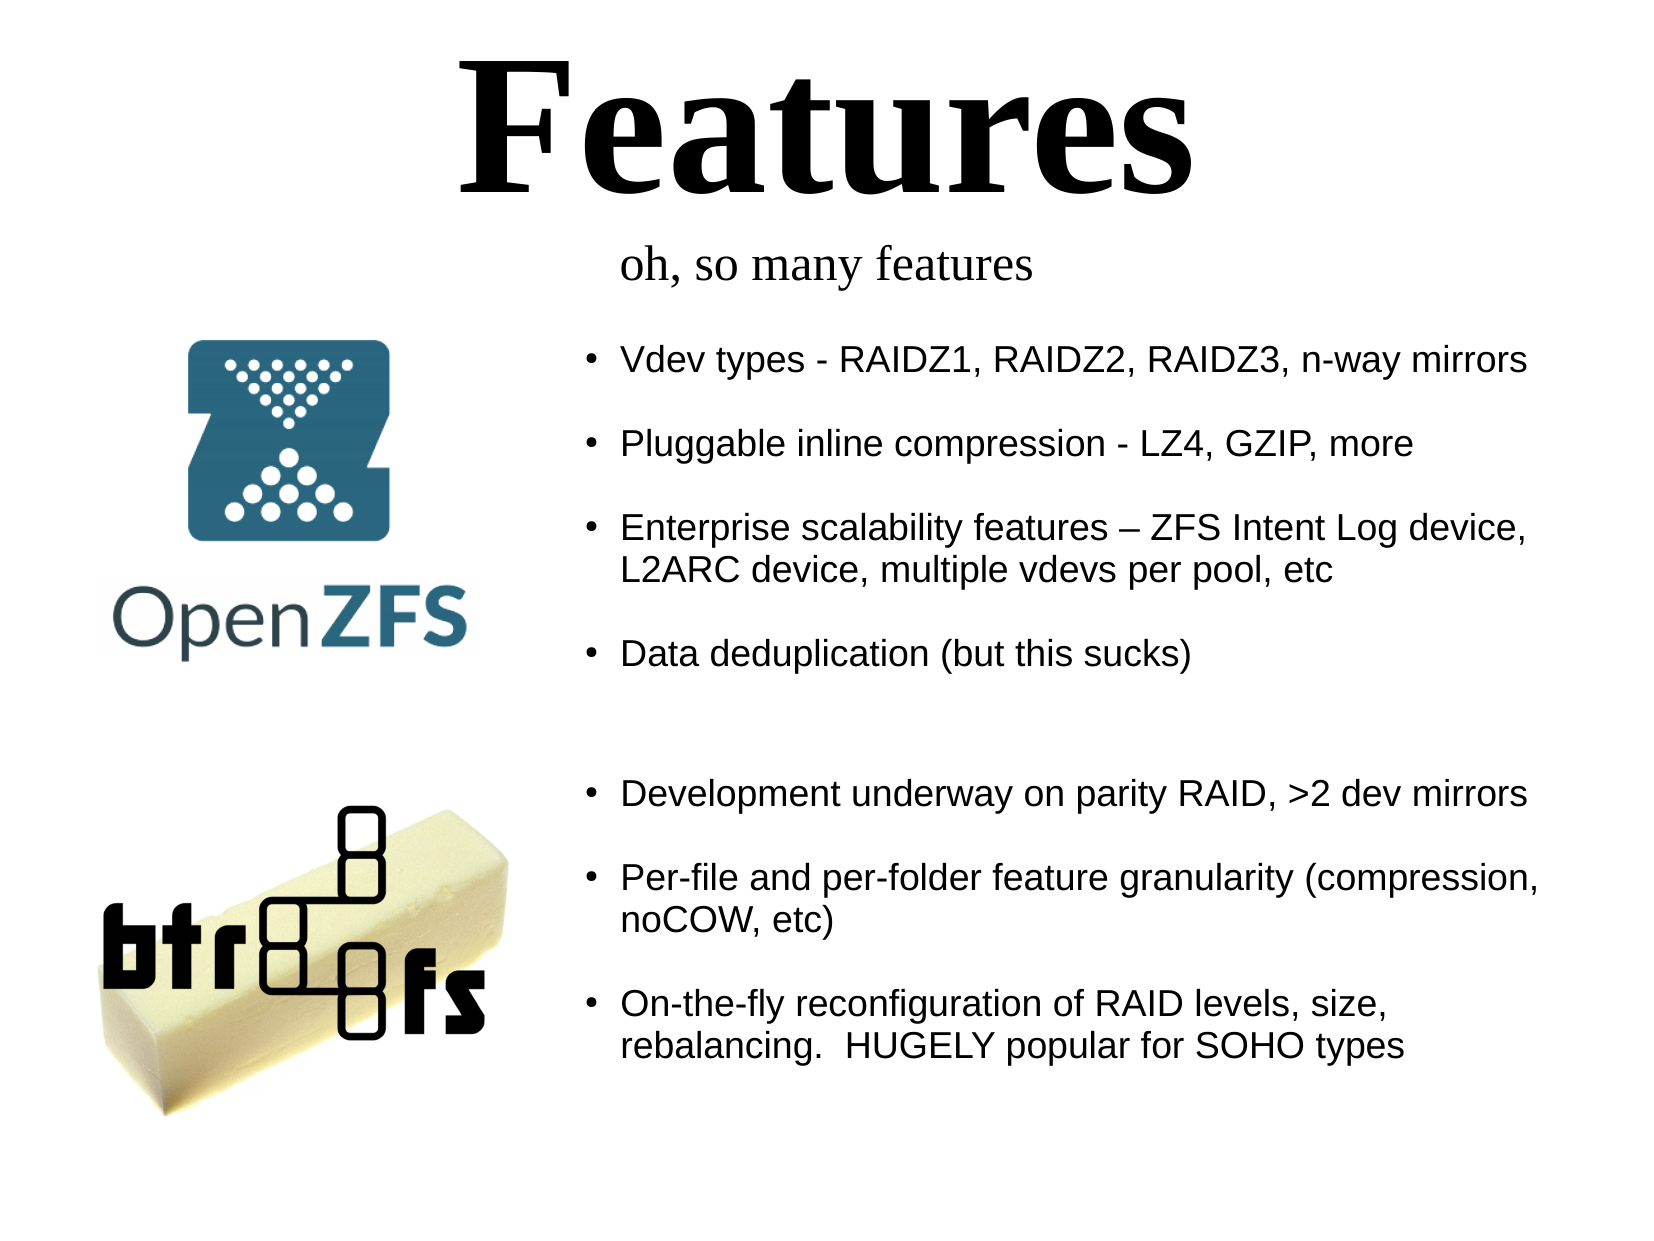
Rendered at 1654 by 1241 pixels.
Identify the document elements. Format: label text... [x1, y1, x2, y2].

table_header Development underway on parity RAID, >2 dev mirrors Per-file and per-folder feature granularity (compression, noCOW, etc) On-the-fly reconfiguration of RAID levels, size, rebalancing. HUGELY popular for SOHO types [570, 765, 1585, 1158]
picture [59, 796, 543, 1125]
picture [99, 326, 481, 676]
table_header Vdev types - RAIDZ1, RAIDZ2, RAIDZ3, n-way mirrors Pluggable inline compression - LZ4, GZIP, more Enterprise scalability features – ZFS Intent Log device, L2ARC device, multiple vdevs per pool, etc Data deduplication (but this sucks) [570, 331, 1585, 724]
title Features oh, so many features [0, 14, 1654, 292]
